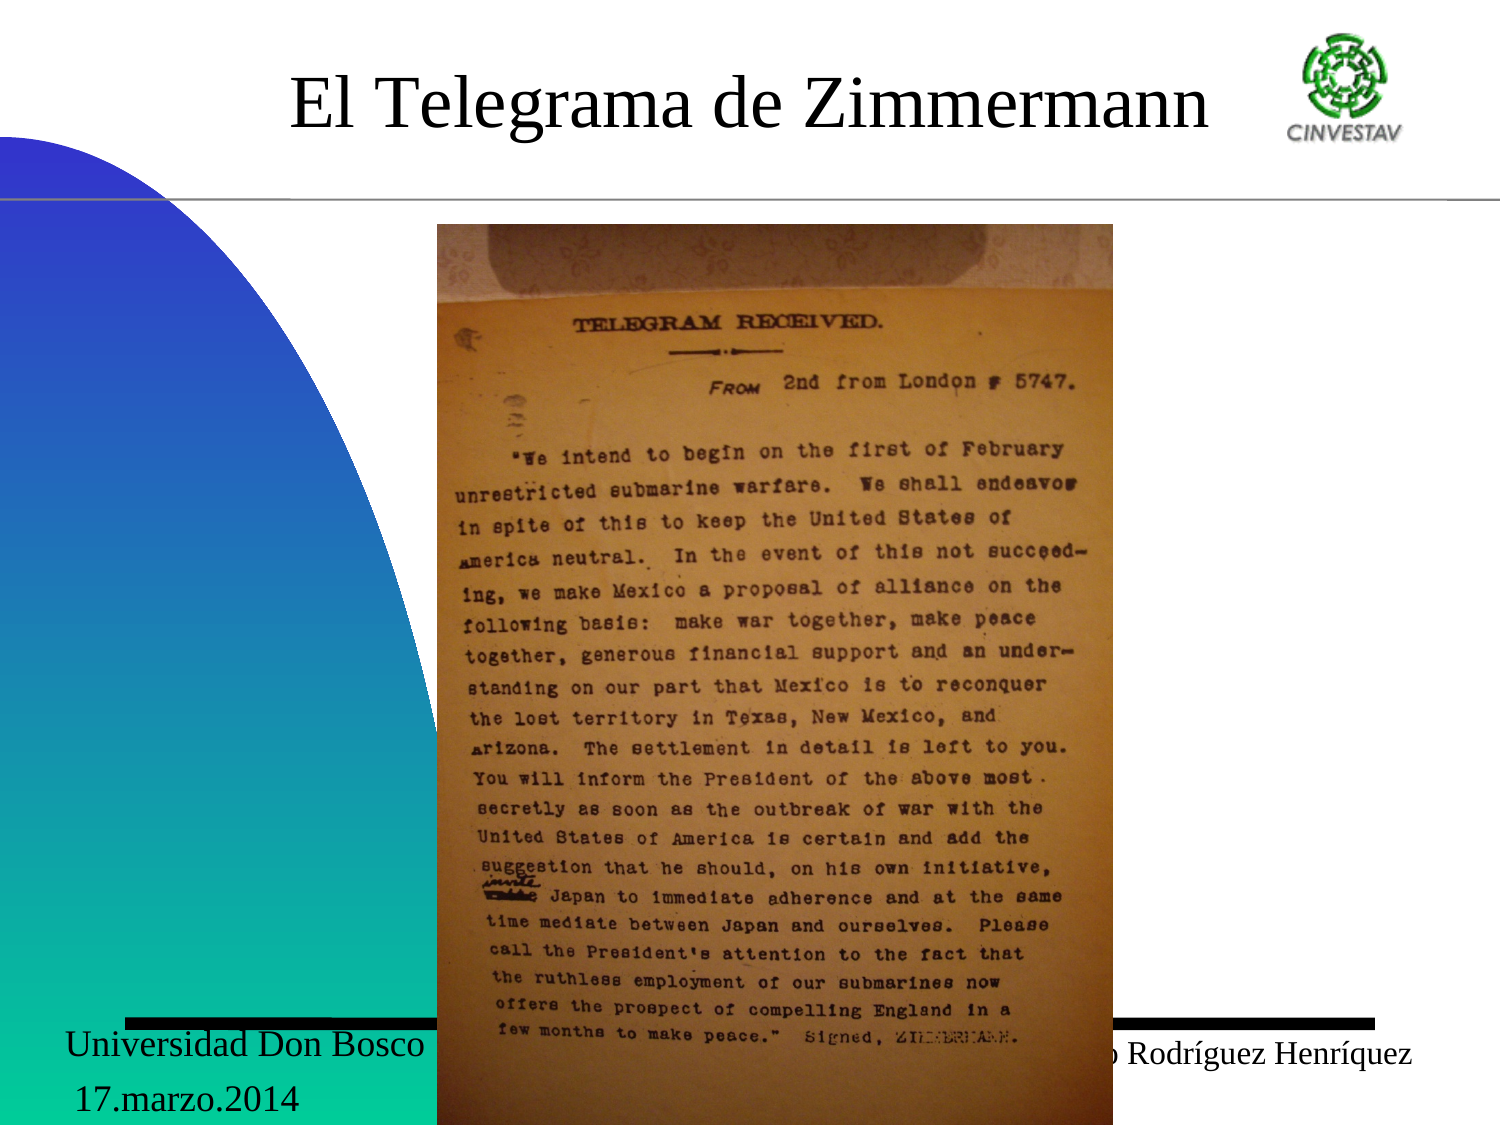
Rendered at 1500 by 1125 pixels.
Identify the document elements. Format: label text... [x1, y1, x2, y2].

text_box El Telegrama de Zimmermann [75, 45, 1426, 233]
picture [437, 224, 1113, 1125]
